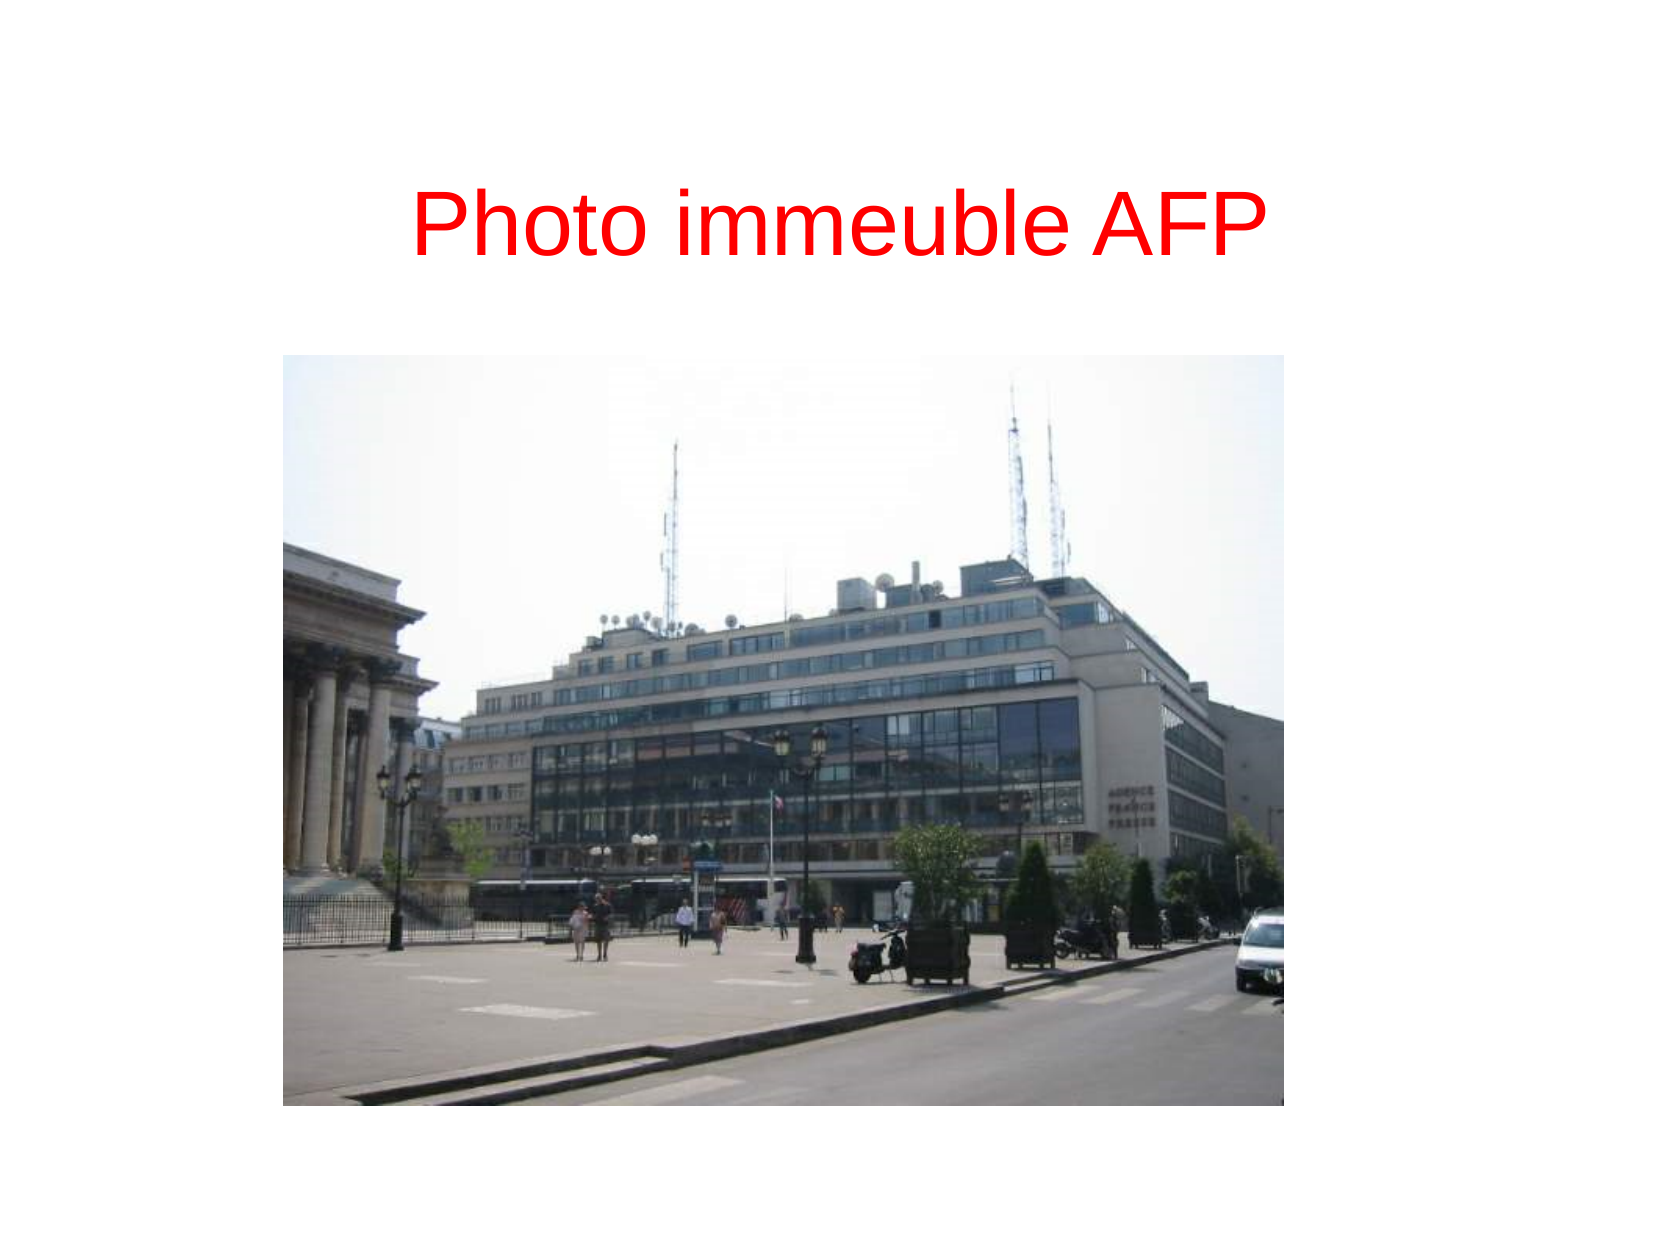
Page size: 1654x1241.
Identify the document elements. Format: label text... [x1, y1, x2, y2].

text_box Photo immeuble AFP [153, 129, 1504, 318]
picture [283, 355, 1284, 1106]
